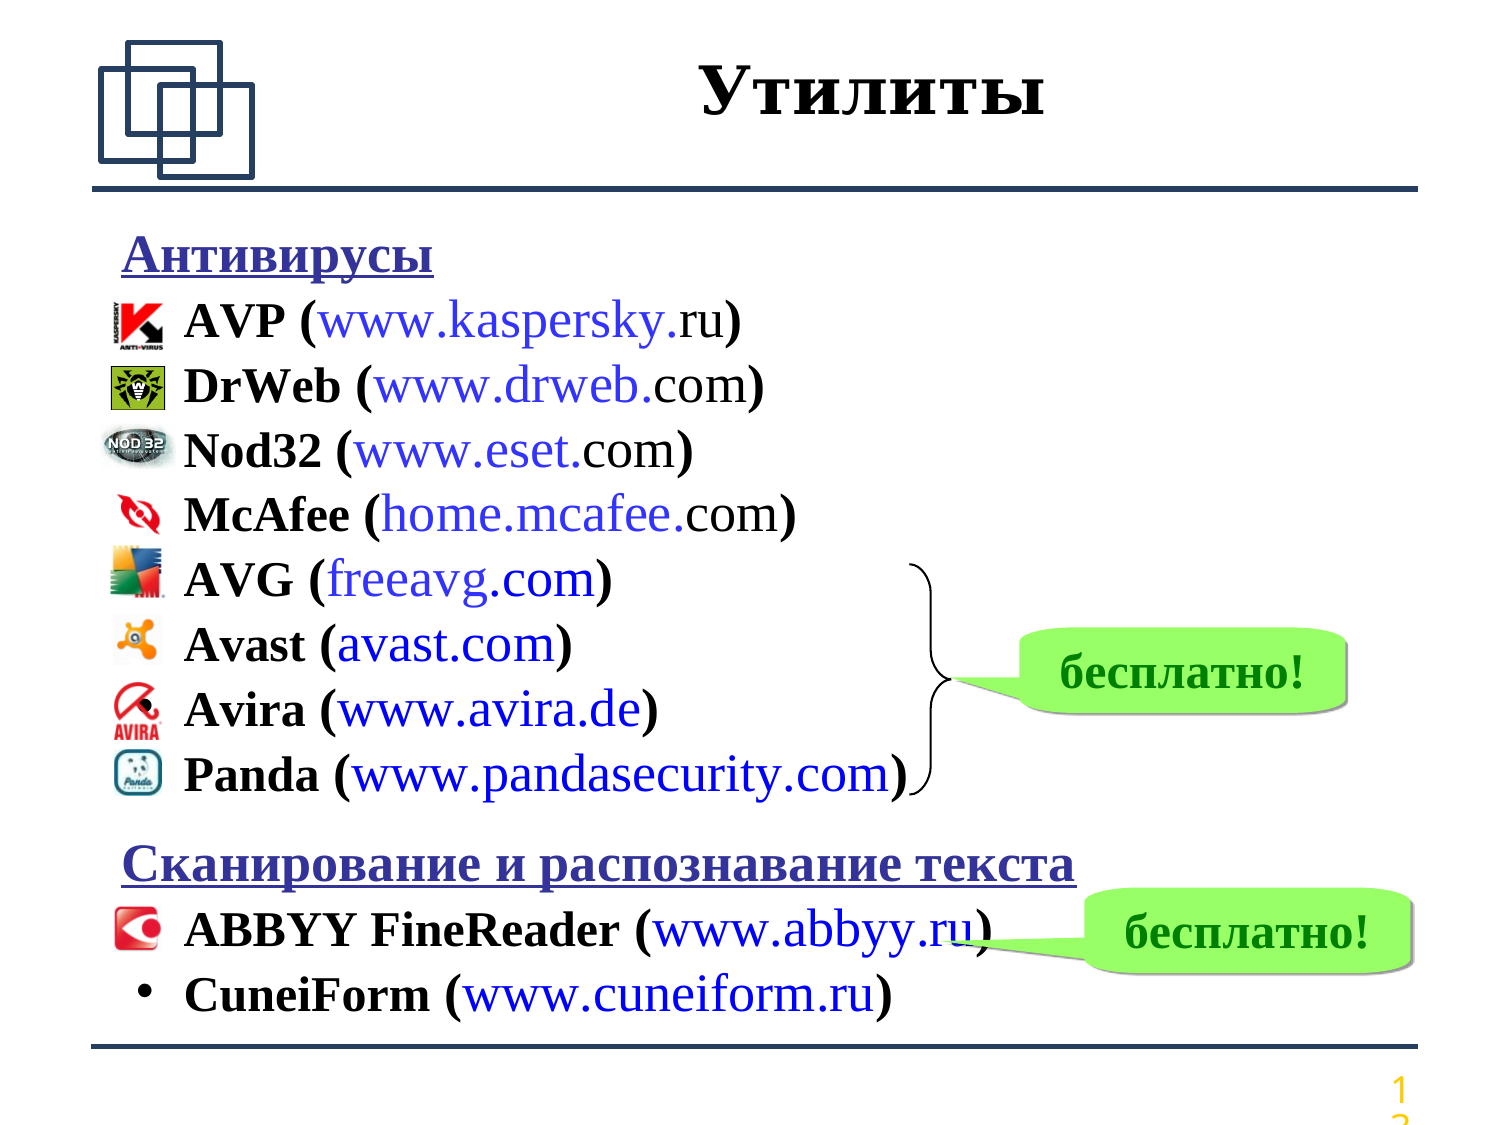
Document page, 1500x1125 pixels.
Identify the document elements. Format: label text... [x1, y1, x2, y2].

picture [113, 301, 163, 351]
picture [114, 905, 162, 952]
text_box бесплатно! [950, 627, 1346, 713]
text_box бесплатно! [938, 887, 1411, 974]
title Утилиты [295, 40, 1426, 136]
picture [113, 614, 163, 665]
picture [114, 490, 162, 538]
picture [114, 749, 162, 796]
picture [100, 422, 176, 469]
picture [110, 545, 166, 598]
picture [114, 682, 162, 740]
picture [110, 366, 166, 411]
text_box Антивирусы AVP (www.kaspersky.ru) DrWeb (www.drweb.com) Nod32 (www.eset.com) McAfee (home.mcafee.com) AVG (freeavg.com) Avast (avast.com) Avira (www.avira.de) Panda (www.pandasecurity.com) Сканирование и распознавание текста ABBYY FineReader (www.abbyy.ru) CuneiForm (www.cuneiform.ru) [106, 210, 1406, 1091]
